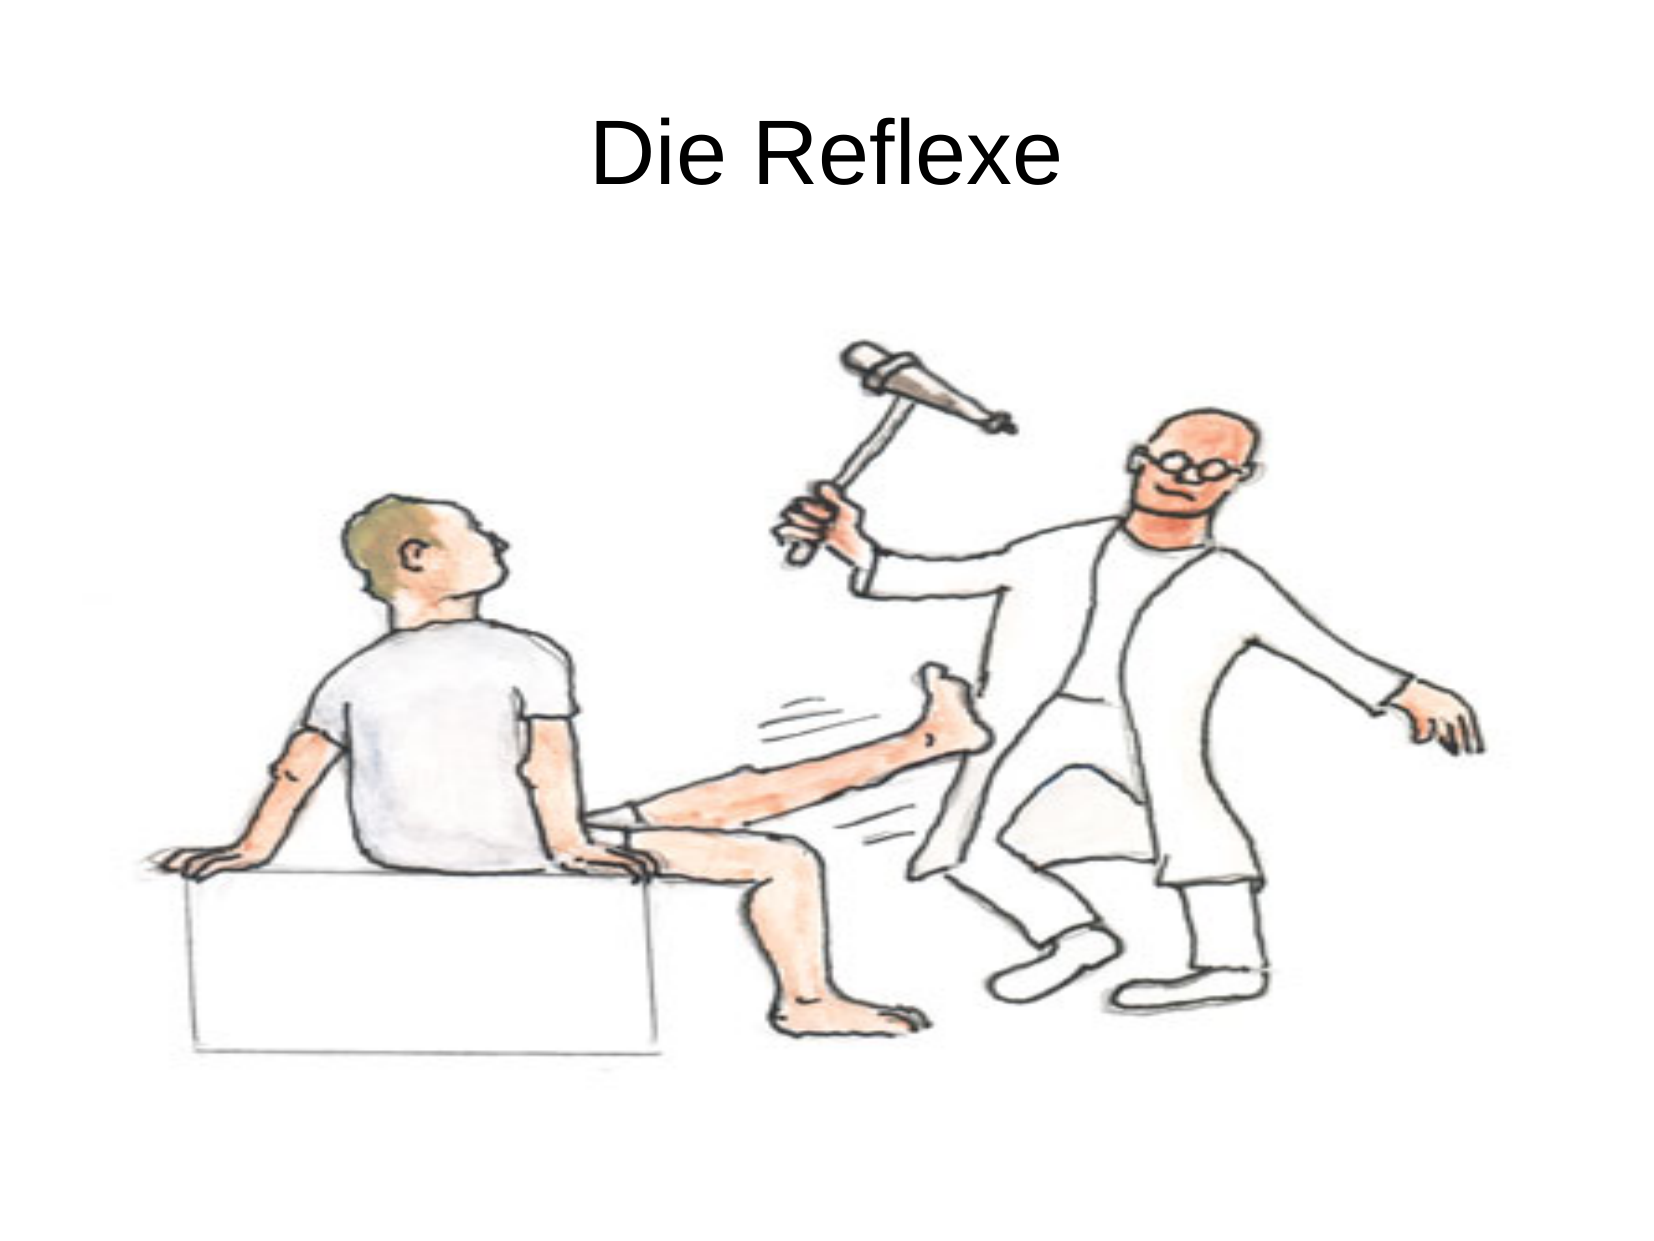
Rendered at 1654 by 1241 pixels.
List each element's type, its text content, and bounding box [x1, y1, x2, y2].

title Die Reflexe [82, 49, 1571, 257]
picture [82, 290, 1571, 1109]
